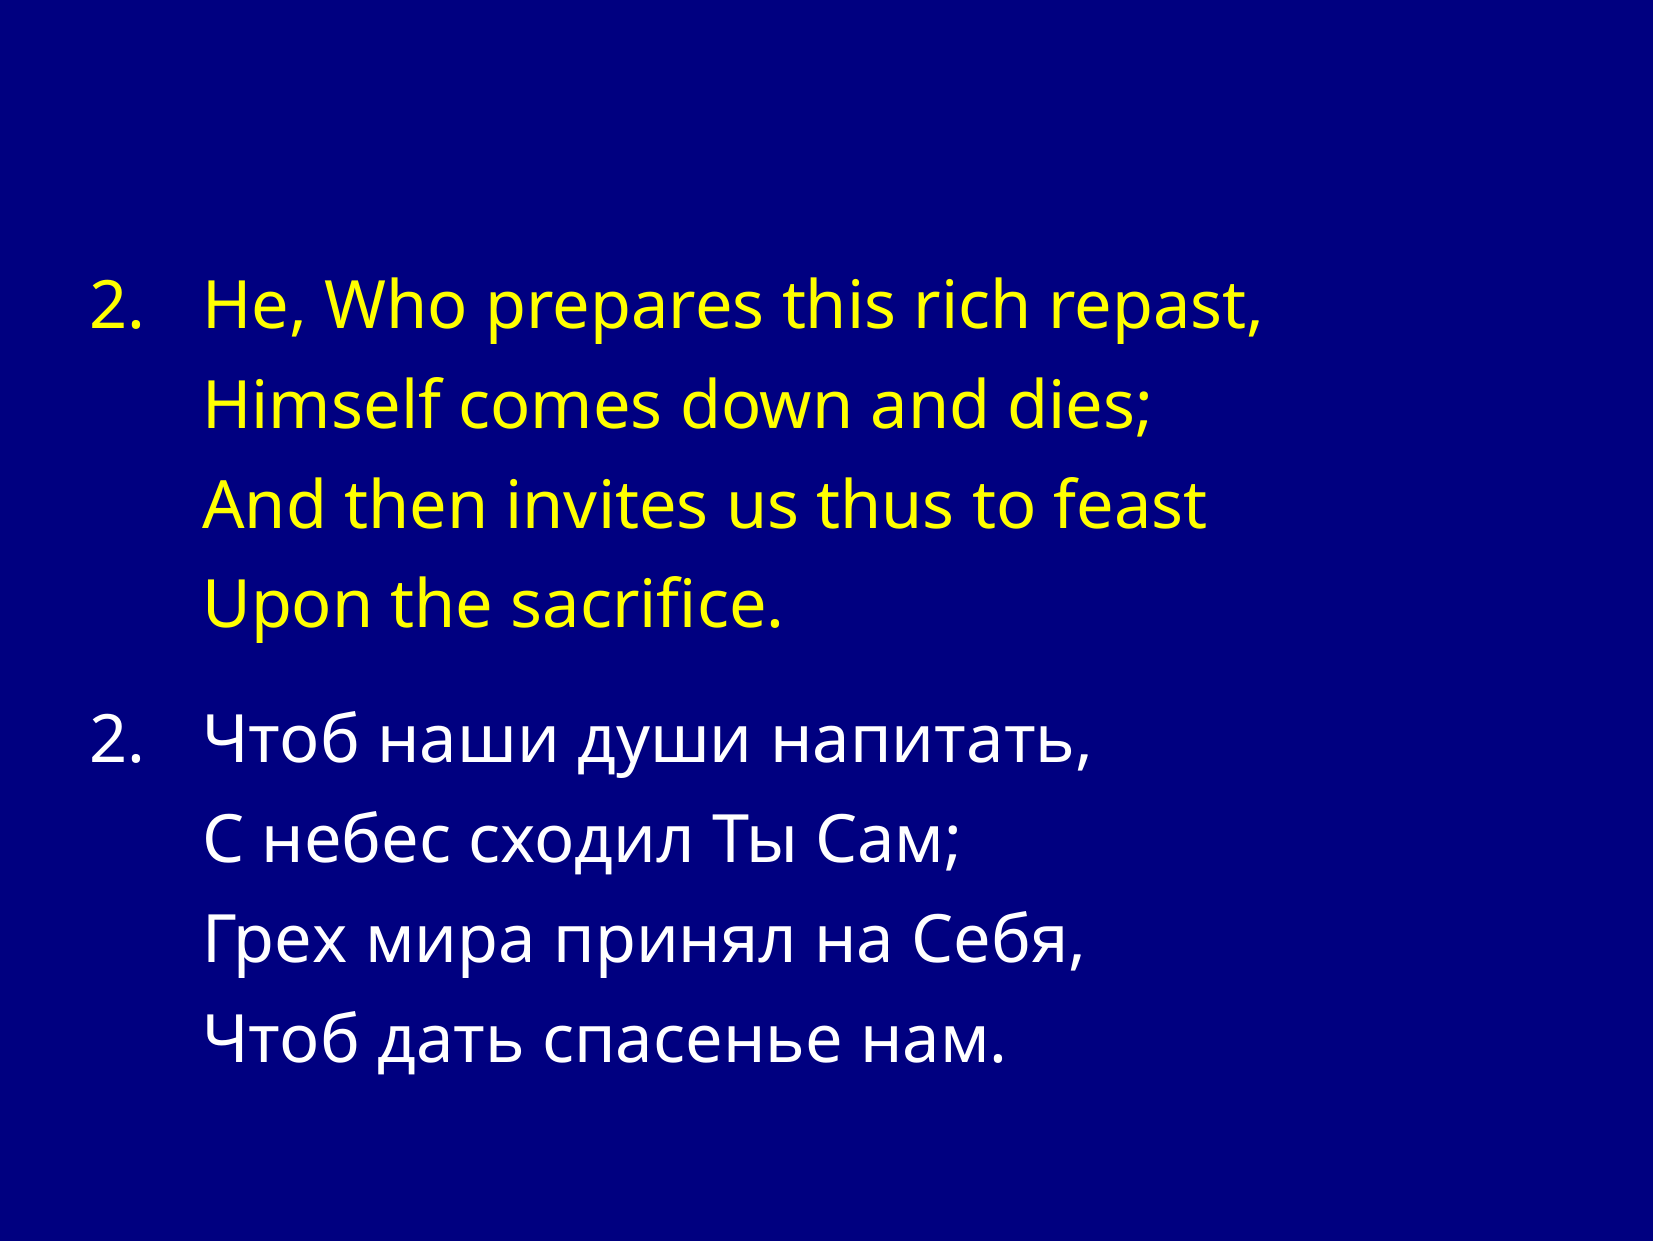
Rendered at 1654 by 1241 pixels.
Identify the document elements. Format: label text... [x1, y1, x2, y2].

text_box 2. Чтоб наши души напитать, С небес сходил Ты Сам; Грех мира принял на Себя, Чтоб дать спасенье нам. [75, 675, 1576, 1163]
text_box 2. He, Who prepares this rich repast, Himself comes down and dies; And then invites us thus to feast Upon the sacrifice. [75, 150, 1576, 638]
